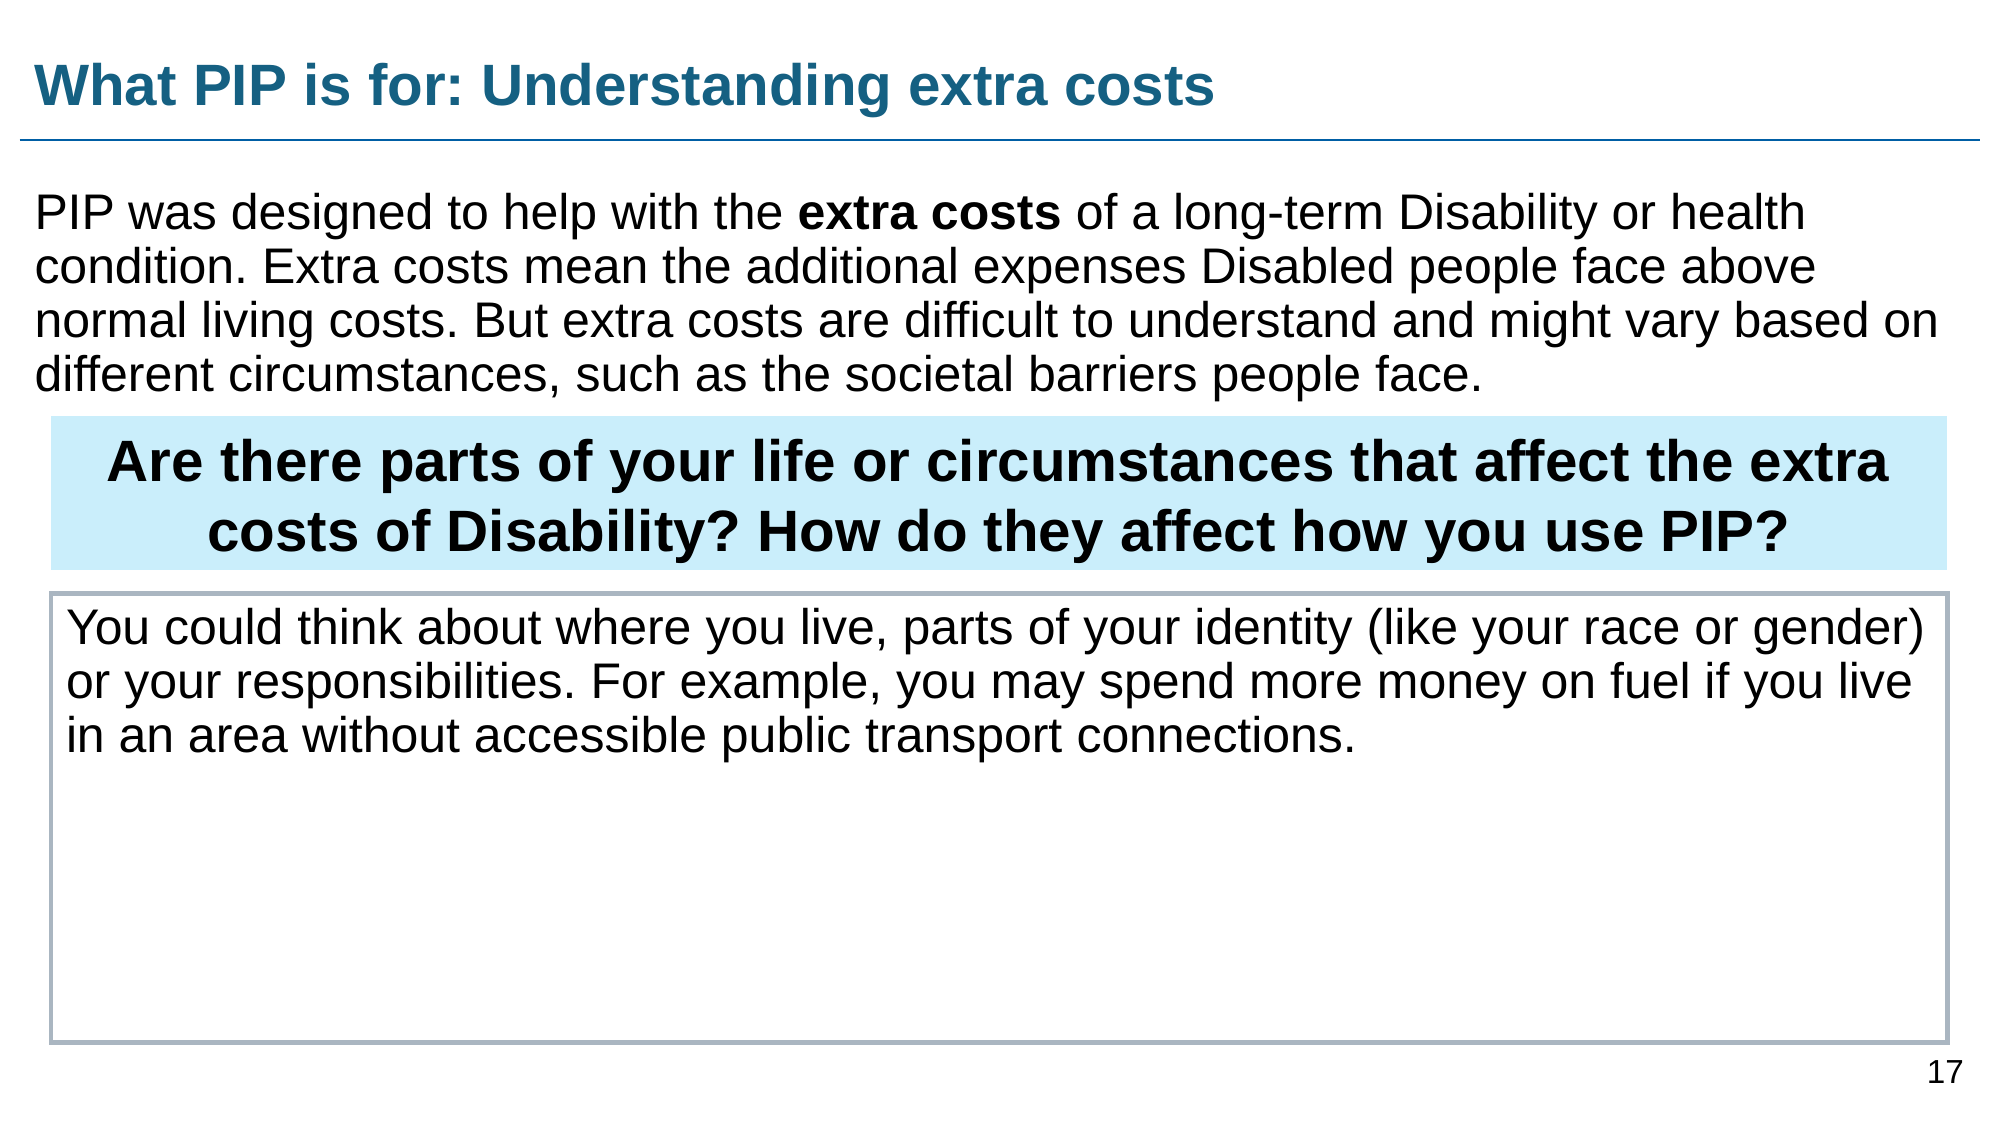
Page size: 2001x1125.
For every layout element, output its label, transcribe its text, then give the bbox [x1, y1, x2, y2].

text_box [1911, 1042, 1983, 1103]
text_box Are there parts of your life or circumstances that affect the extra costs of Disability? How do they affect how you use PIP? [51, 416, 1947, 570]
title What PIP is for: Understanding extra costs [19, 47, 1981, 128]
list PIP was designed to help with the extra costs of a long-term Disability or health condition. Extra costs mean the additional expenses Disabled people face above normal living costs. But extra costs are difficult to understand and might vary based on different circumstances, such as the societal barriers people face. [19, 128, 1981, 539]
text_box You could think about where you live, parts of your identity (like your race or gender) or your responsibilities. For example, you may spend more money on fuel if you live in an area without accessible public transport connections. [51, 593, 1948, 1043]
